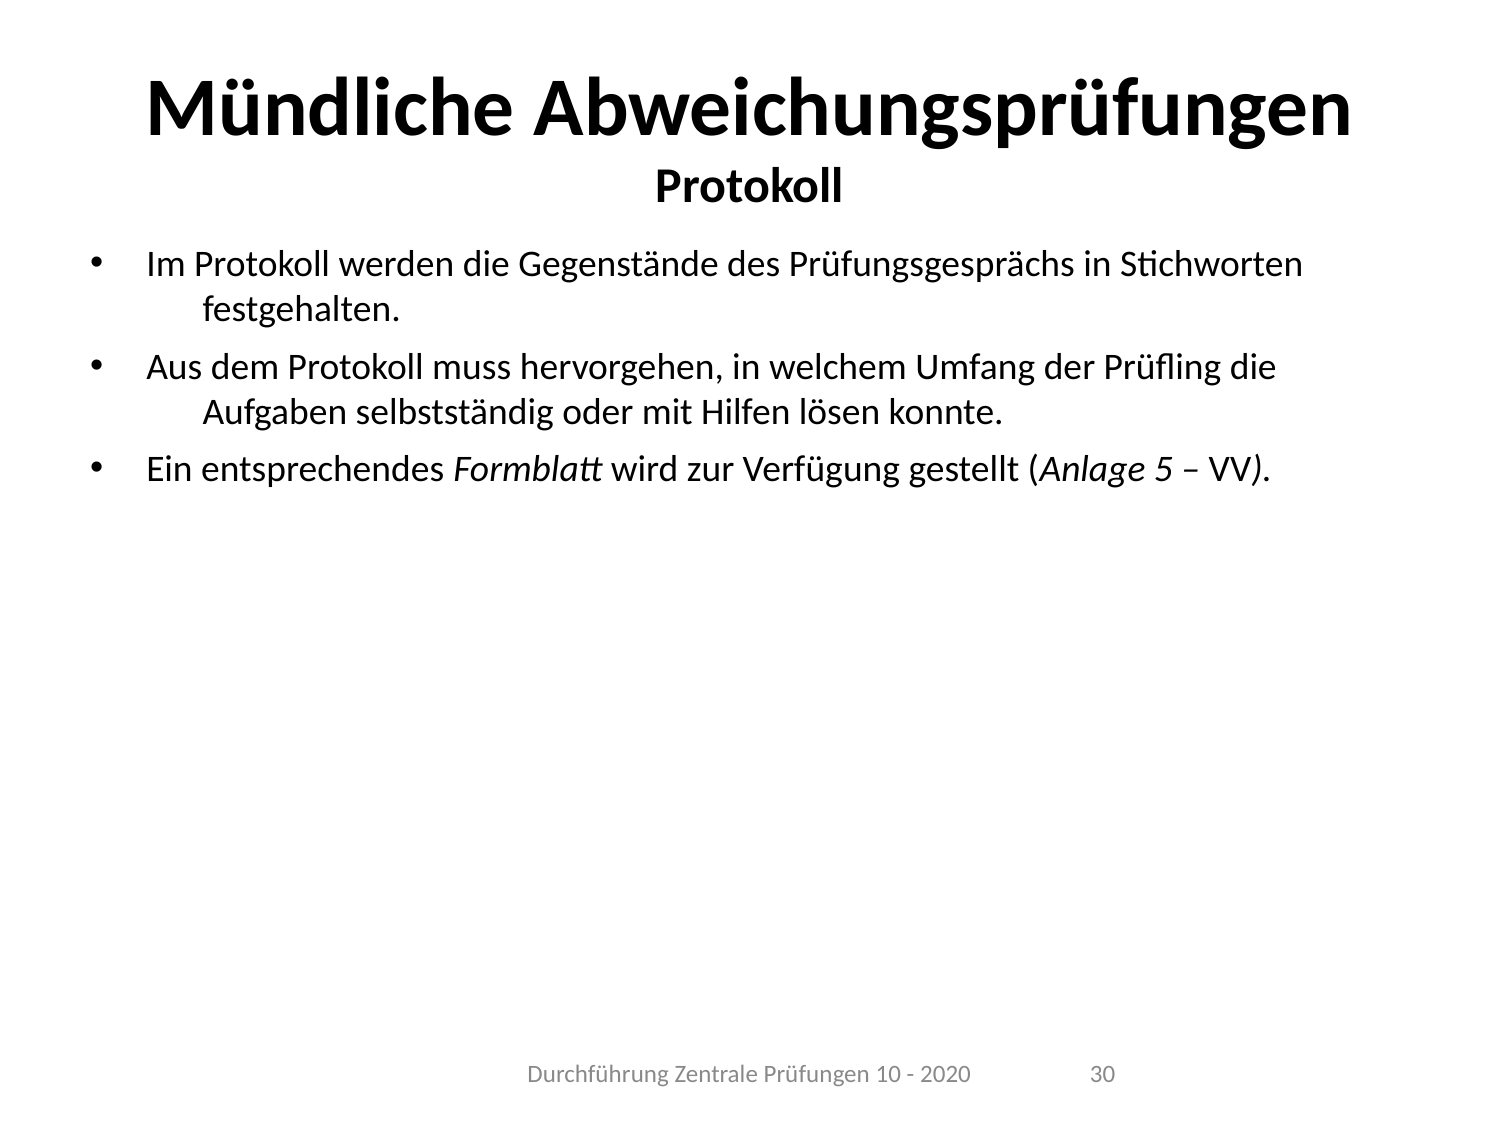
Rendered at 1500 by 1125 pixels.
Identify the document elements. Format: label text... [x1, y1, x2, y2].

list Im Protokoll werden die Gegenstände des Prüfungsgesprächs in Stichworten festgehalten. Aus dem Protokoll muss hervorgehen, in welchem Umfang der Prüfling die Aufgaben selbstständig oder mit Hilfen lösen konnte. Ein entsprechendes Formblatt wird zur Verfügung gestellt (Anlage 5 – VV). [75, 231, 1426, 1005]
text_box 30 [1074, 1042, 1426, 1103]
title Mündliche Abweichungsprüfungen Protokoll [75, 45, 1426, 209]
text_box Durchführung Zentrale Prüfungen 10 - 2020 [512, 1042, 988, 1103]
